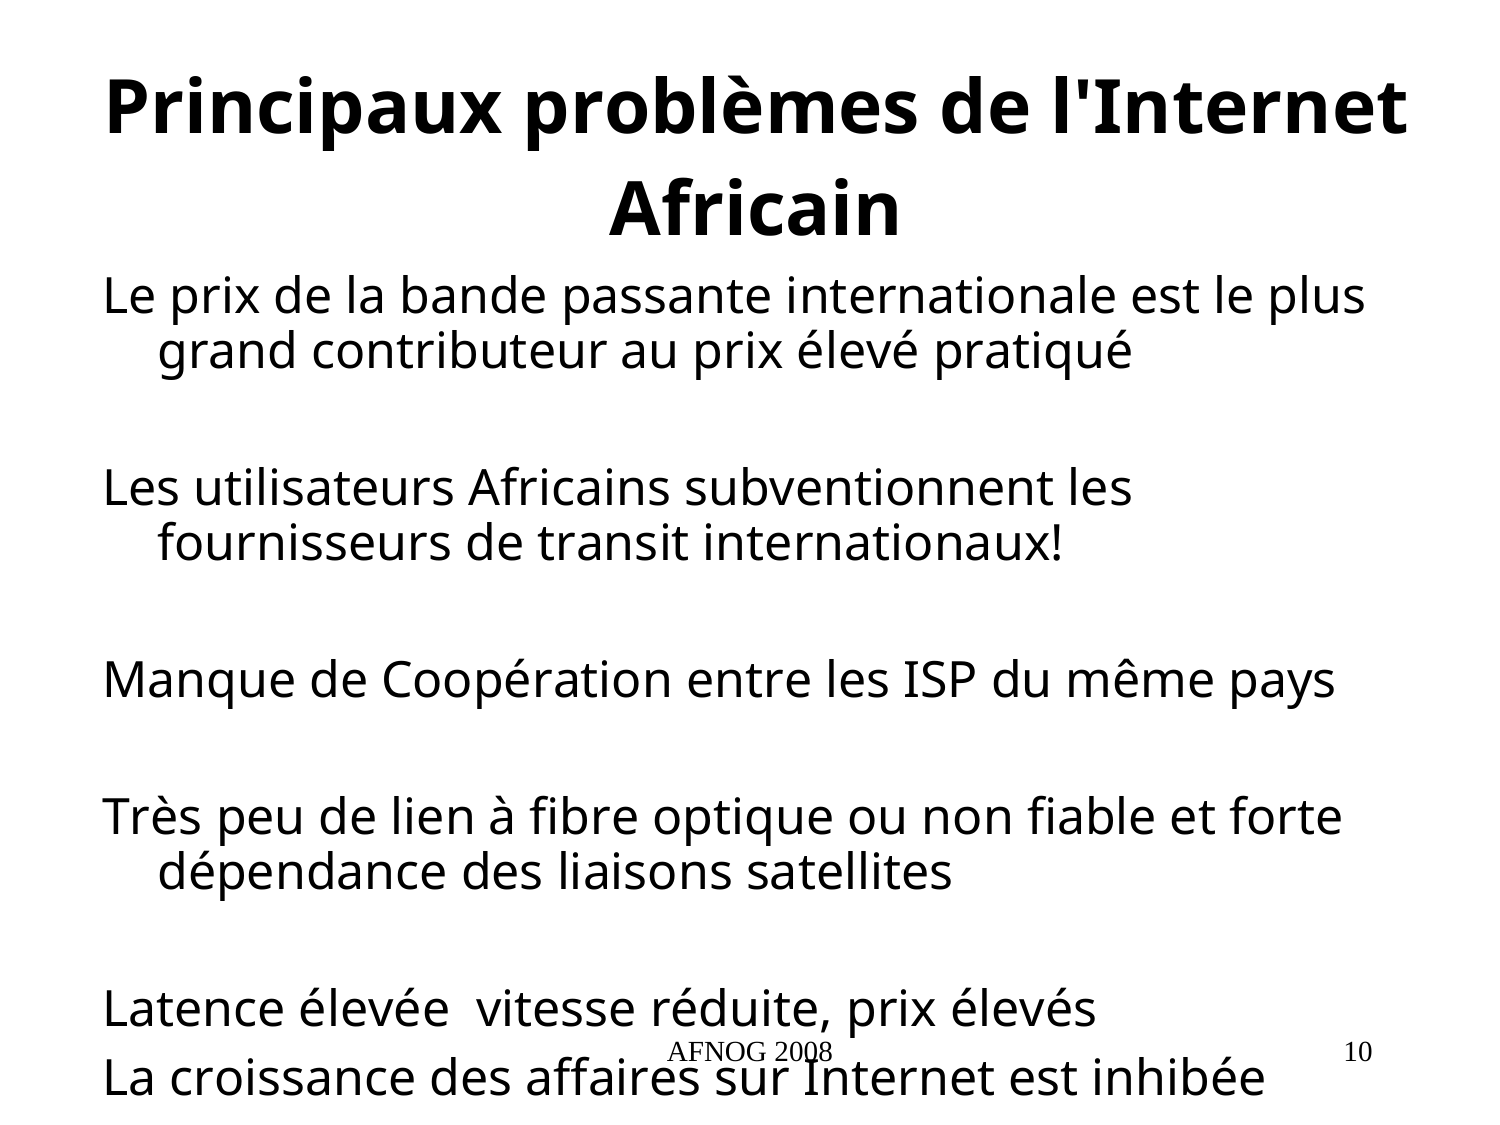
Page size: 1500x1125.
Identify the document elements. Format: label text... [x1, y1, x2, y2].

text_box AFNOG 2008 [512, 1046, 988, 1101]
list Le prix de la bande passante internationale est le plus grand contributeur au prix élevé pratiqué Les utilisateurs Africains subventionnent les fournisseurs de transit internationaux! Manque de Coopération entre les ISP du même pays Très peu de lien à fibre optique ou non fiable et forte dépendance des liaisons satellites Latence élevée vitesse réduite, prix élevés La croissance des affaires sur Internet est inhibée [87, 262, 1426, 1046]
text_box 21 [1074, 1046, 1388, 1101]
text_box 21 [1362, 1046, 1369, 1060]
title Principaux problèmes de l'Internet Africain [87, 68, 1426, 262]
